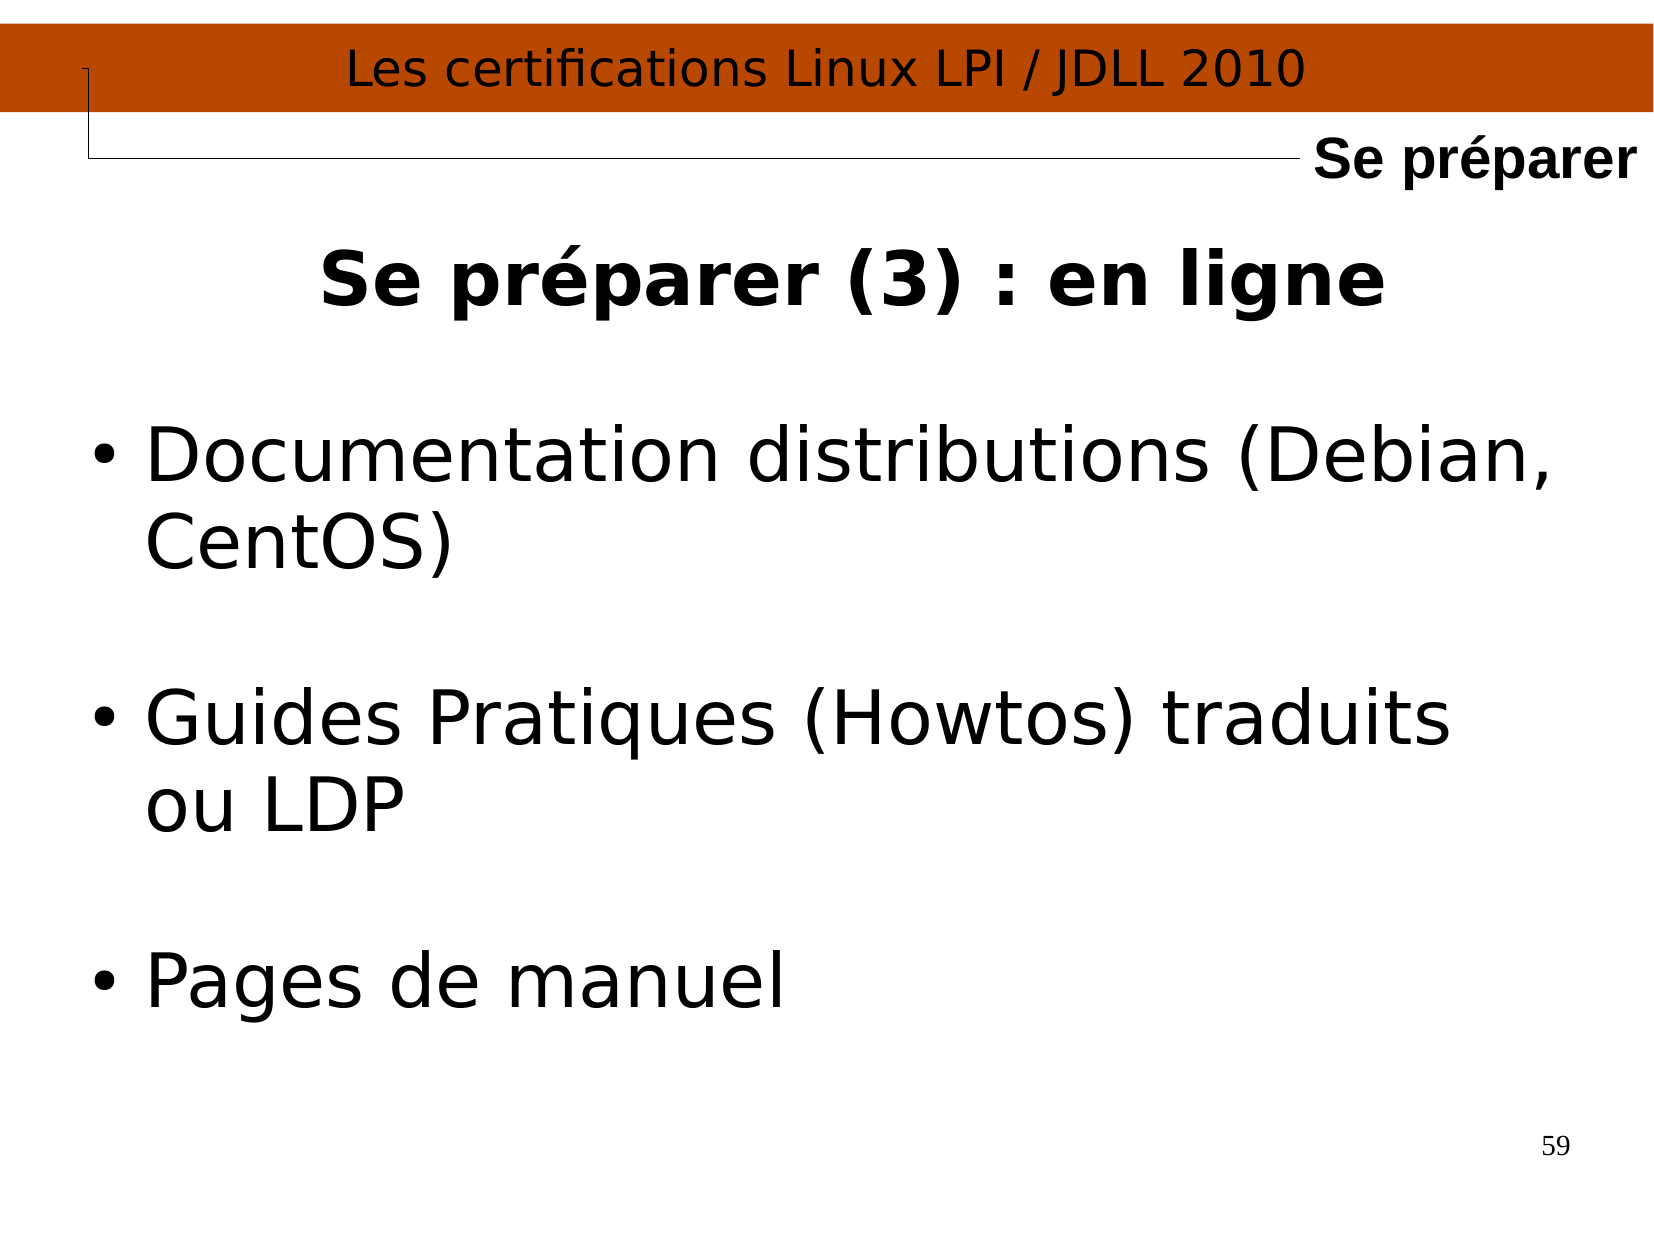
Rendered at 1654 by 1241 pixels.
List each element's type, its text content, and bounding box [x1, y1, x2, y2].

list Se préparer (3) : en ligne Documentation distributions (Debian, CentOS) Guides Pratiques (Howtos) traduits ou LDP Pages de manuel [73, 236, 1562, 1047]
title Les certifications Linux LPI / JDLL 2010 [82, 39, 1571, 99]
text_box [0, 23, 1654, 113]
text_box Se préparer [1299, 118, 1654, 198]
